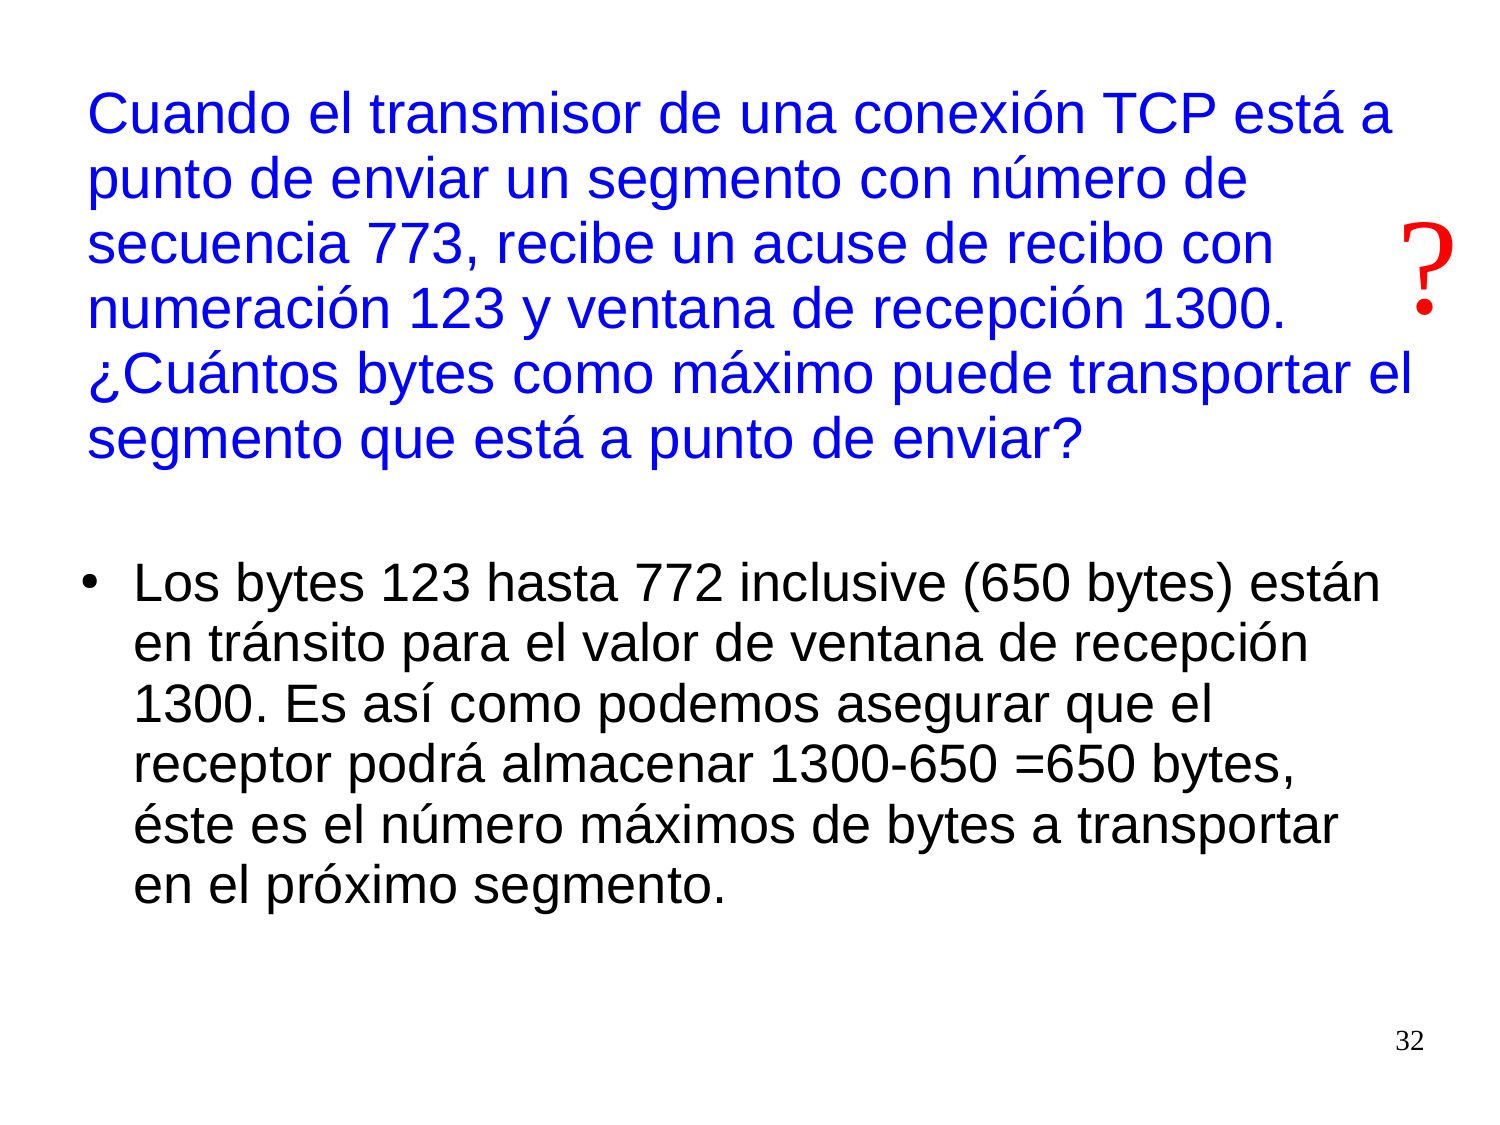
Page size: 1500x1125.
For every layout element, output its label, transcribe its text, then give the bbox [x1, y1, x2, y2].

list Los bytes 123 hasta 772 inclusive (650 bytes) están en tránsito para el valor de ventana de recepción 1300. Es así como podemos asegurar que el receptor podrá almacenar 1300-650 =650 bytes, éste es el número máximos de bytes a transportar en el próximo segmento. [62, 552, 1401, 1027]
title Cuando el transmisor de una conexión TCP está a punto de enviar un segmento con número de secuencia 773, recibe un acuse de recibo con numeración 123 y ventana de recepción 1300. ¿Cuántos bytes como máximo puede transportar el segmento que está a punto de enviar? [87, 79, 1426, 472]
